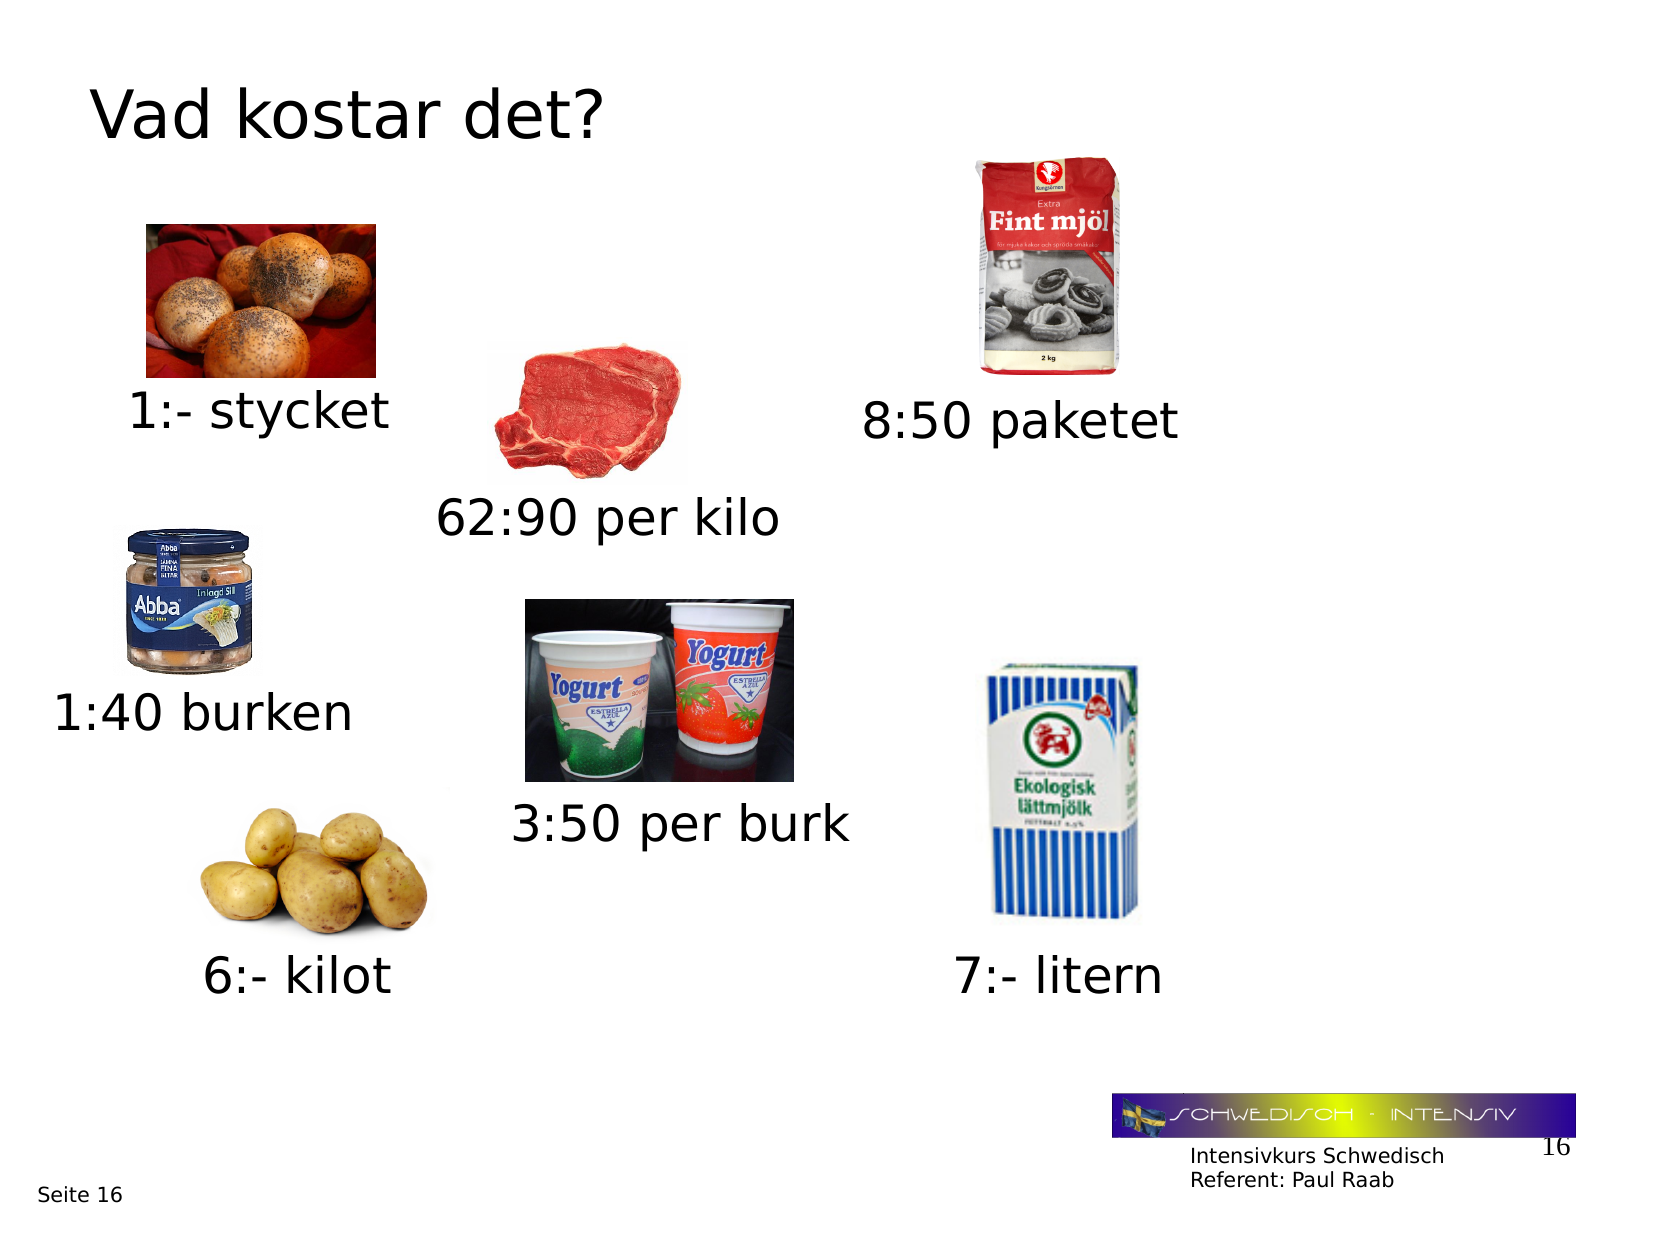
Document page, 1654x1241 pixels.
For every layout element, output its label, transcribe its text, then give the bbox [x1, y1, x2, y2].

picture [187, 787, 450, 939]
text_box 6:- kilot [187, 939, 458, 1013]
text_box 3:50 per burk [495, 787, 871, 861]
text_box 1:40 burken [37, 676, 376, 751]
text_box 7:- litern [937, 939, 1208, 1013]
picture [146, 224, 376, 375]
picture [112, 524, 263, 676]
text_box 8:50 paketet [846, 384, 1260, 458]
picture [975, 157, 1120, 376]
text_box 62:90 per kilo [420, 481, 833, 555]
picture [975, 641, 1155, 938]
picture [1112, 1093, 1576, 1138]
text_box 1:- stycket [112, 375, 451, 449]
picture [525, 599, 794, 782]
text_box Vad kostar det? [75, 69, 802, 162]
picture [487, 337, 688, 481]
